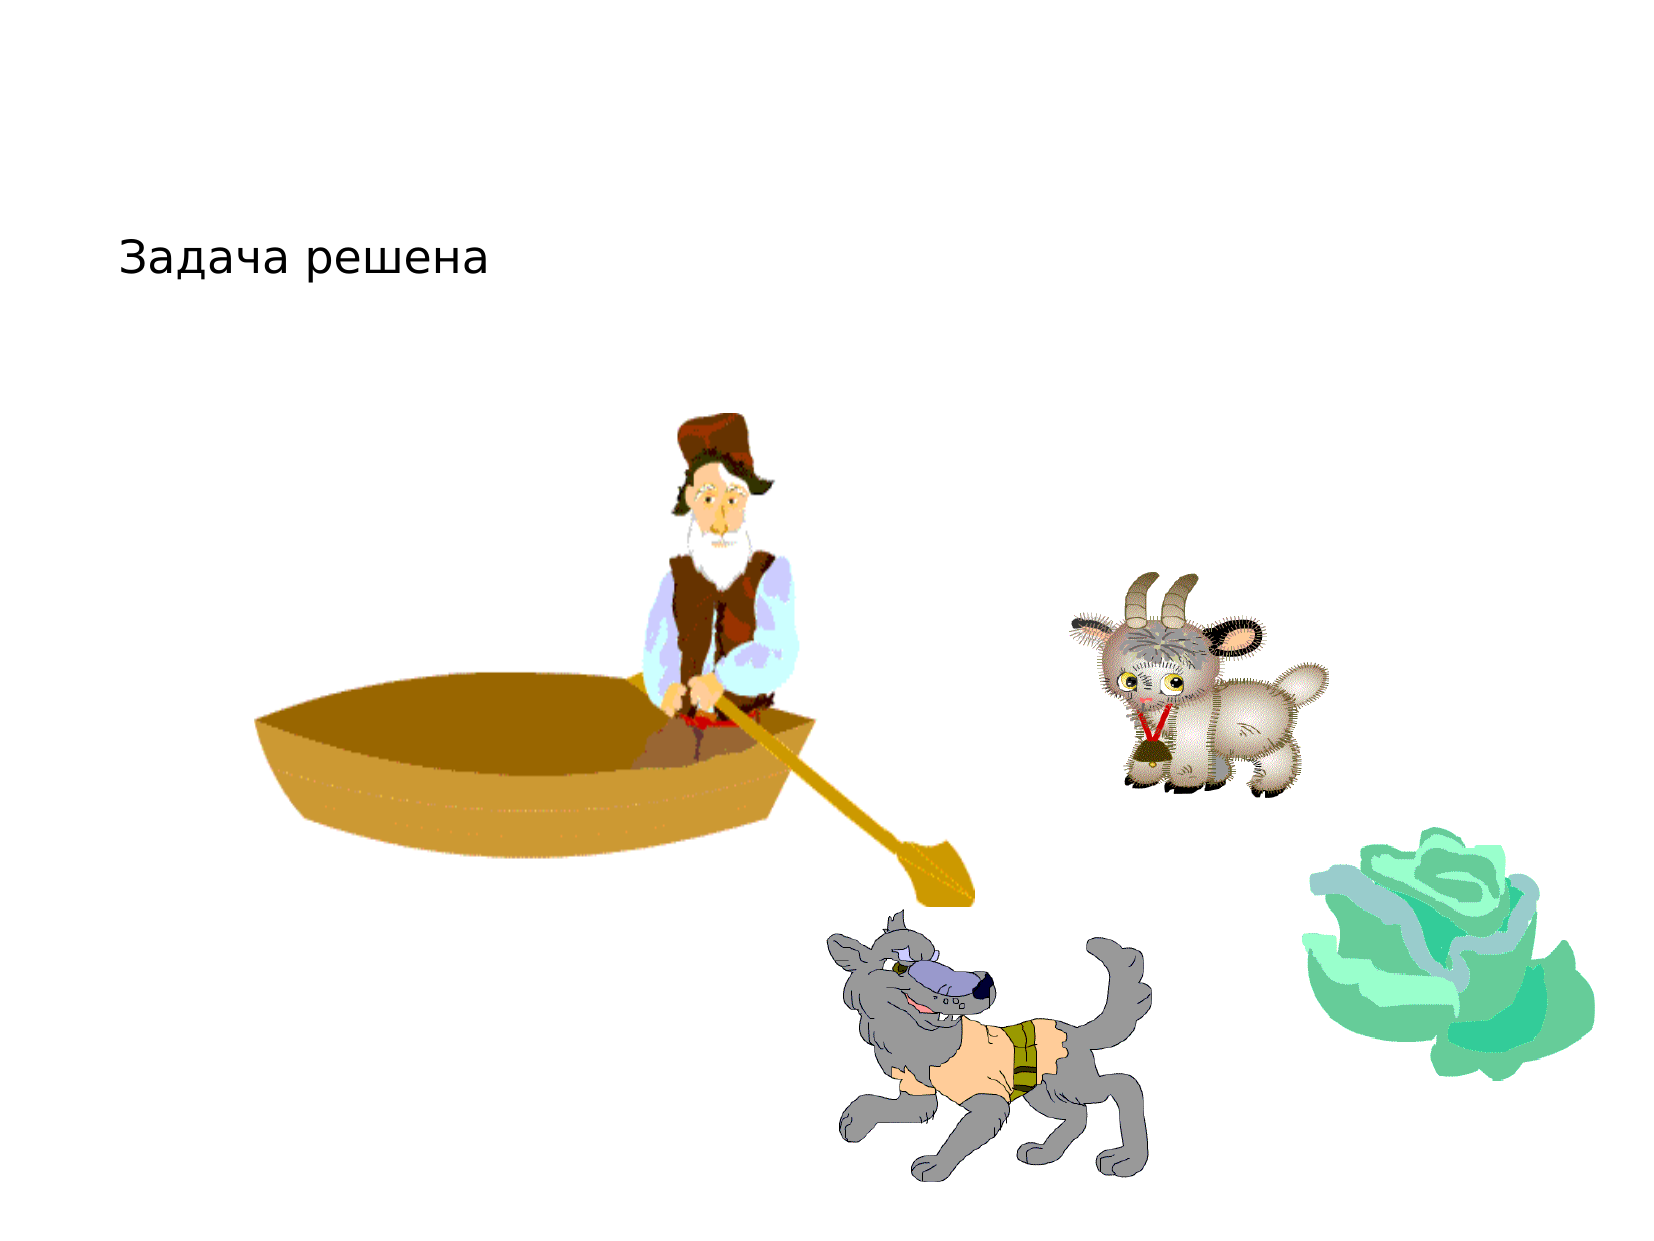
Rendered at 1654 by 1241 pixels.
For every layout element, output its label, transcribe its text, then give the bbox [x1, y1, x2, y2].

list Задача решена [100, 231, 827, 384]
picture [254, 413, 1152, 1182]
picture [1302, 826, 1595, 1081]
picture [1069, 572, 1329, 798]
